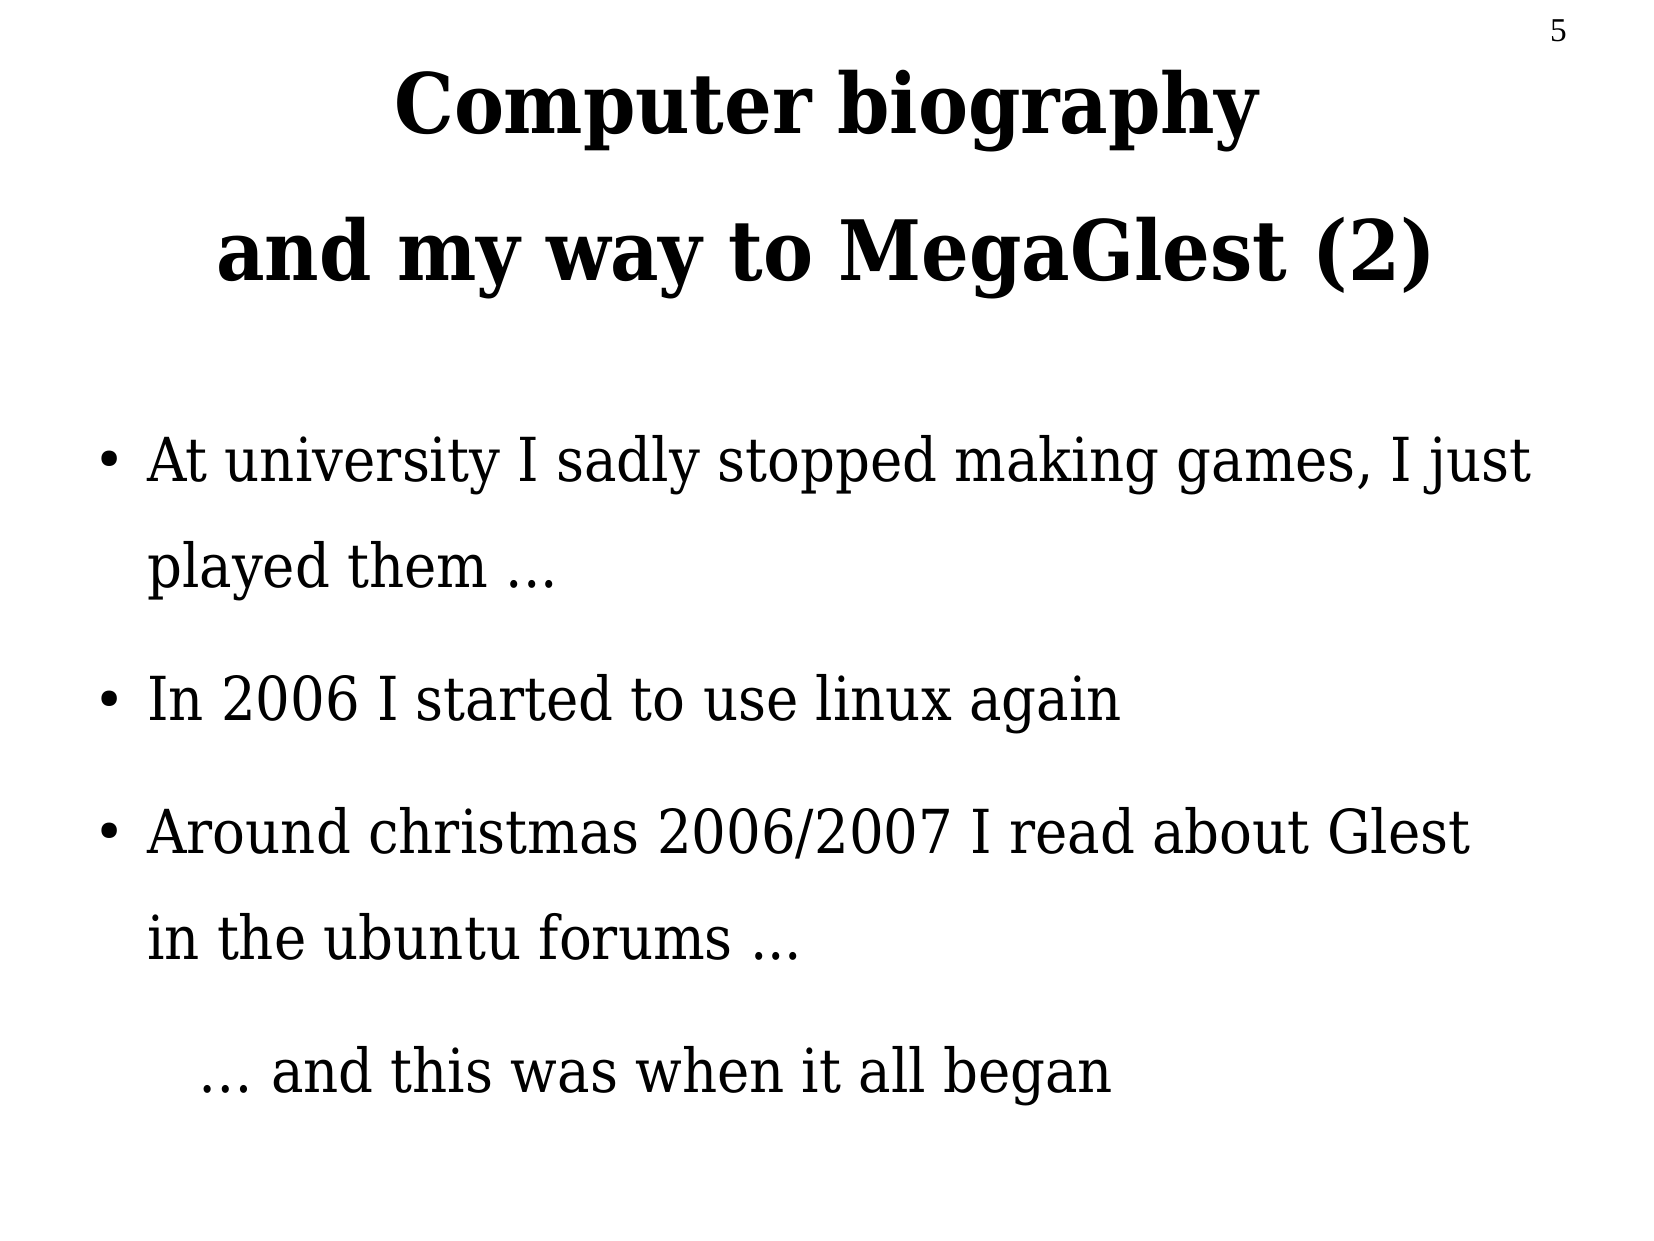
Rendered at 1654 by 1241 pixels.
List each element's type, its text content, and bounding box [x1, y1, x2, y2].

title Computer biography and my way to MegaGlest (2) [82, 30, 1571, 276]
list At university I sadly stopped making games, I just played them ... In 2006 I started to use linux again Around christmas 2006/2007 I read about Glest in the ubuntu forums ... … and this was when it all began [82, 389, 1538, 1110]
